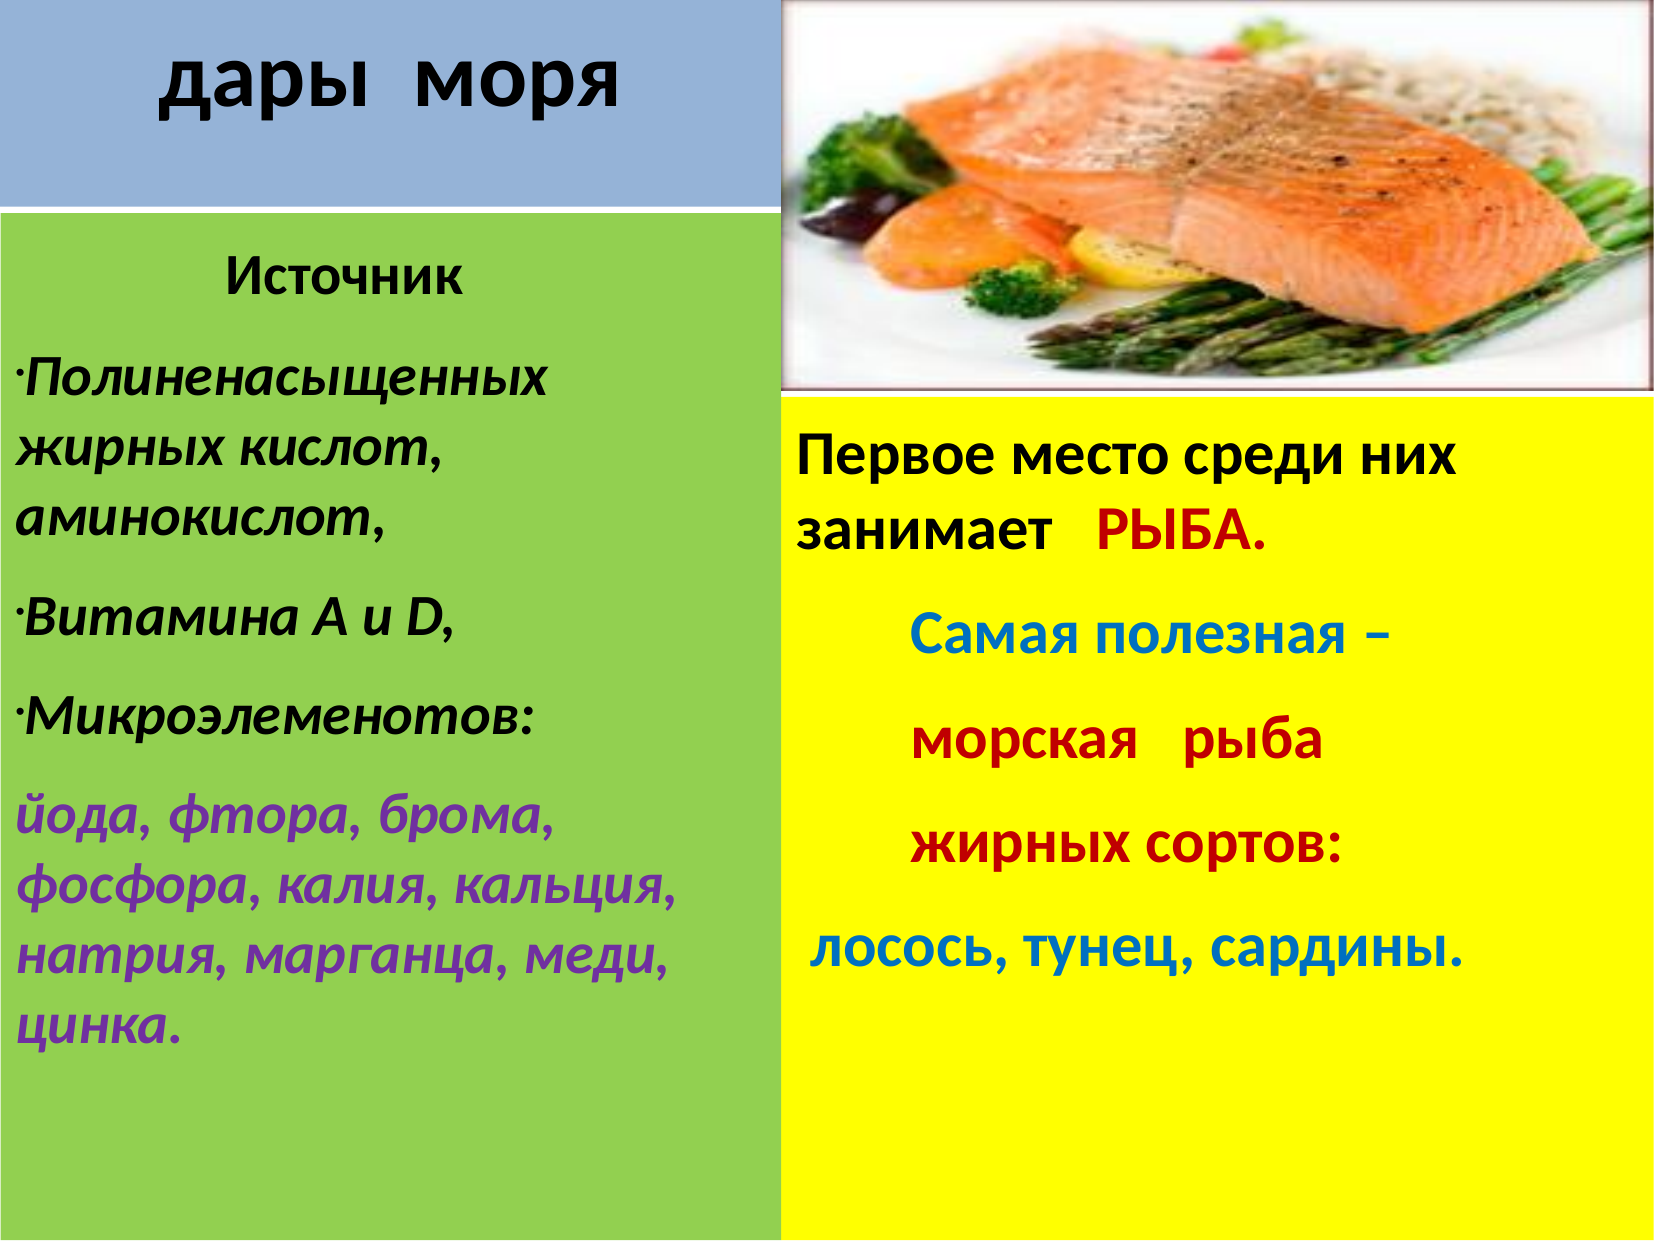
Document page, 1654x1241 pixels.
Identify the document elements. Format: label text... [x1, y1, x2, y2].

list Источник Полиненасыщенных жирных кислот, аминокислот, Витамина А и D, Микроэлеменотов: йода, фтора, брома, фосфора, калия, кальция, натрия, марганца, меди, цинка. [0, 213, 782, 1241]
list Первое место среди них занимает РЫБА. Самая полезная – морская рыба жирных сортов: лосось, тунец, сардины. [782, 396, 1654, 1241]
title дары моря [0, 0, 781, 207]
picture [781, 0, 1654, 391]
